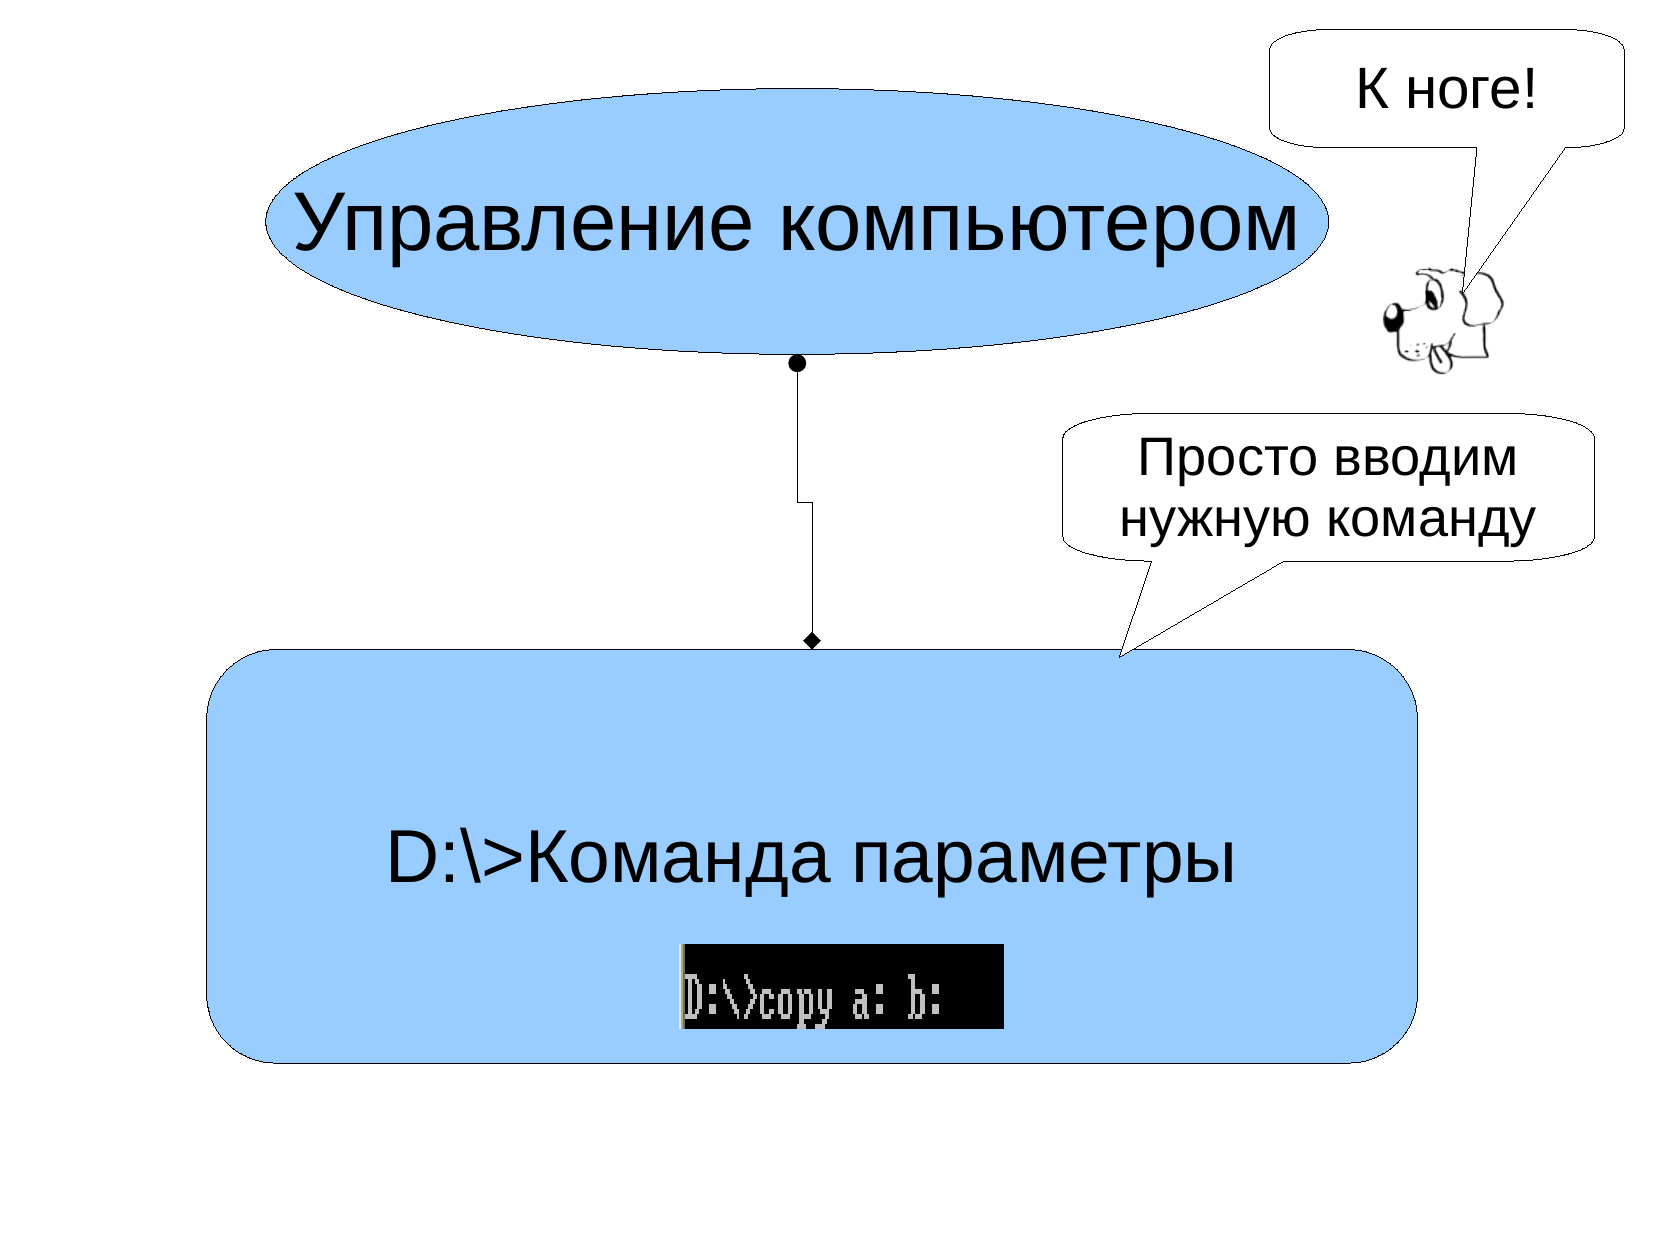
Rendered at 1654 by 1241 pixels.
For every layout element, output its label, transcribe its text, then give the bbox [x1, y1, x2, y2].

text_box Управление компьютером [265, 88, 1329, 355]
text_box D:\>Команда параметры [206, 649, 1418, 1064]
picture [1380, 258, 1506, 384]
text_box К ноге! [1269, 29, 1625, 294]
text_box Просто вводим нужную команду [1062, 413, 1595, 658]
picture [679, 944, 1004, 1029]
